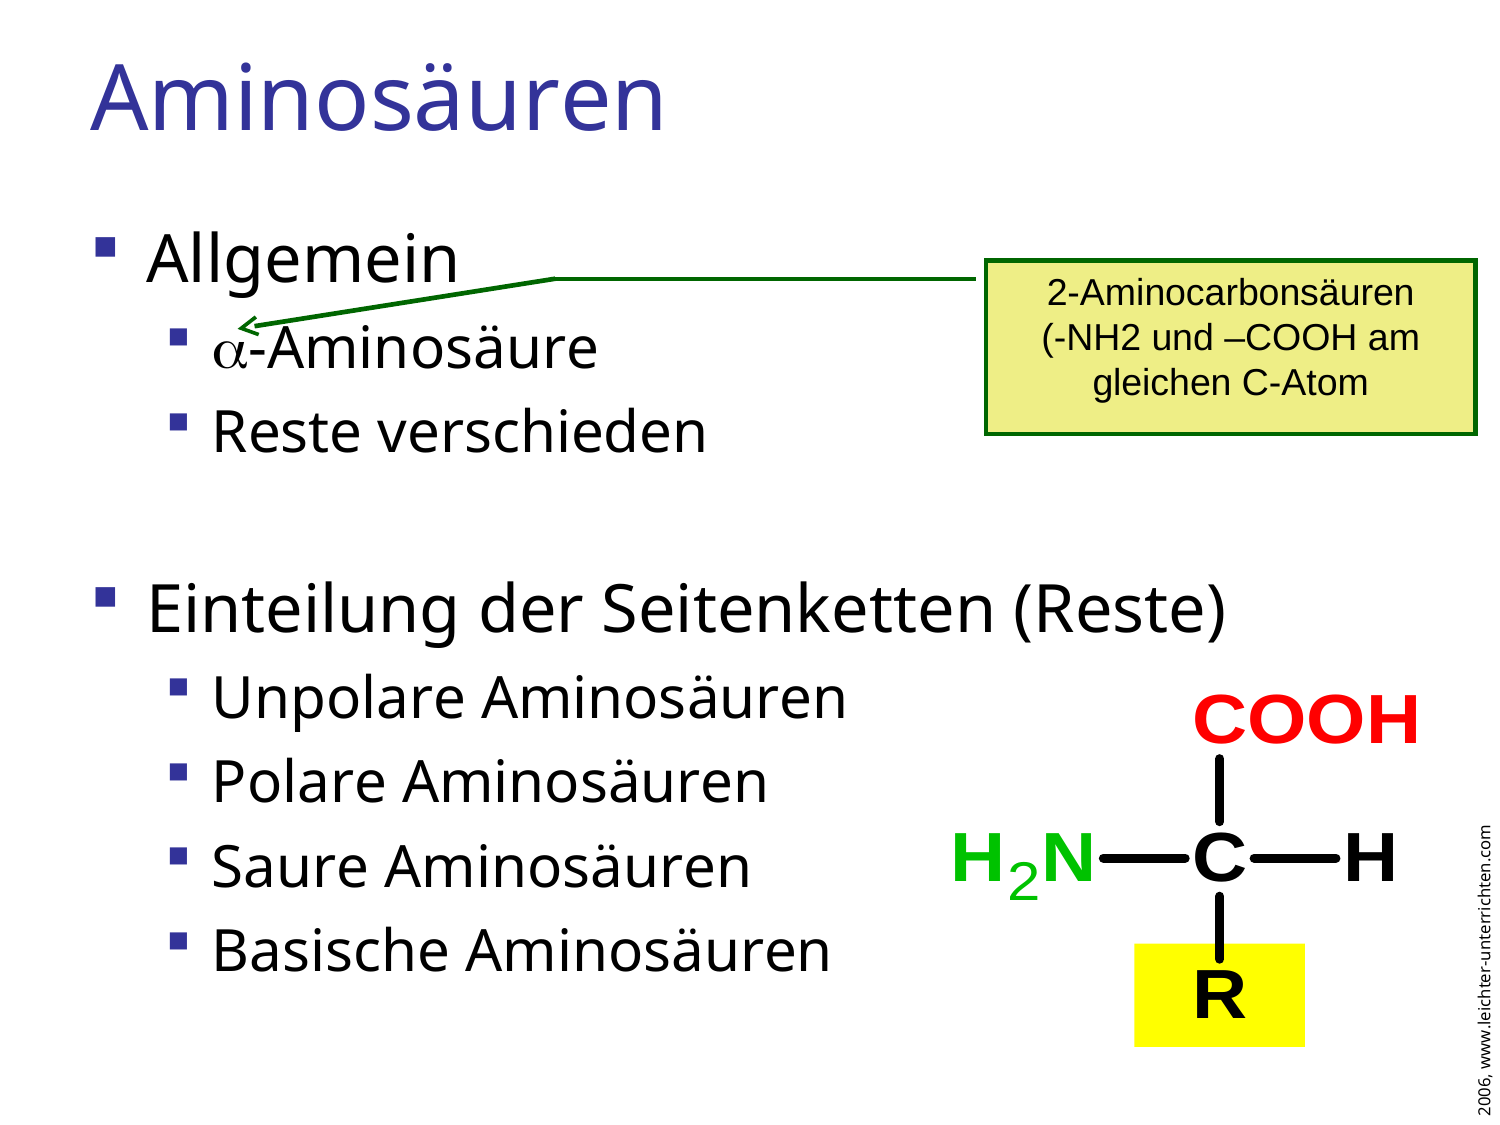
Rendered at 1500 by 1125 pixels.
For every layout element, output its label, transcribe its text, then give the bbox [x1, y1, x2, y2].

text_box [1134, 1039, 1305, 1047]
title Aminosäuren [75, 0, 1426, 188]
chart [950, 680, 1424, 1039]
list Allgemein -Aminosäure Reste verschieden Einteilung der Seitenketten (Reste) Unpolare Aminosäuren Polare Aminosäuren Saure Aminosäuren Basische Aminosäuren [75, 208, 1426, 1094]
text_box 2-Aminocarbonsäuren (-NH2 und –COOH am gleichen C-Atom [986, 260, 1475, 434]
